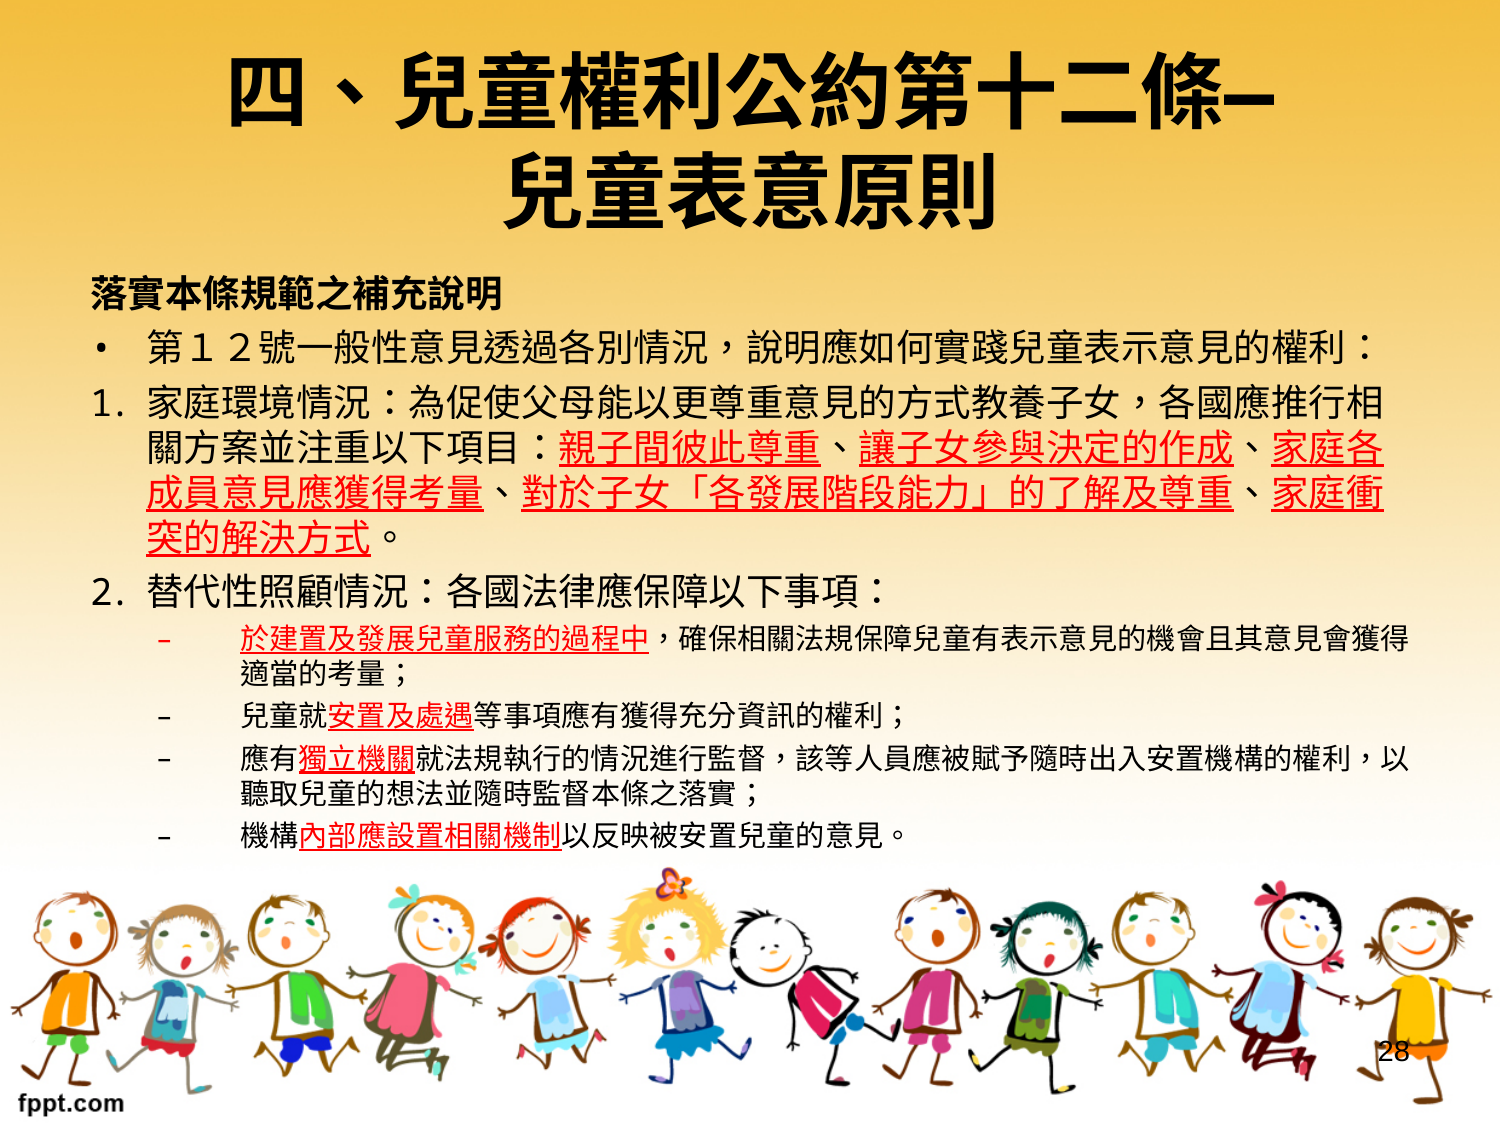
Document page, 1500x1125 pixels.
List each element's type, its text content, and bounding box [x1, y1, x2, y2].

title 四、兒童權利公約第十二條— 兒童表意原則 [75, 45, 1426, 233]
text_box <編號> [1074, 1024, 1426, 1103]
list 落實本條規範之補充說明 第１２號一般性意見透過各別情況，說明應如何實踐兒童表示意見的權利： 家庭環境情況：為促使父母能以更尊重意見的方式教養子女，各國應推行相關方案並注重以下項目：親子間彼此尊重、讓子女參與決定的作成、家庭各成員意見應獲得考量、對於子女「各發展階段能力」的了解及尊重、家庭衝突的解決方式。 替代性照顧情況：各國法律應保障以下事項： 於建置及發展兒童服務的過程中，確保相關法規保障兒童有表示意見的機會且其意見會獲得適當的考量； 兒童就安置及處遇等事項應有獲得充分資訊的權利； 應有獨立機關就法規執行的情況進行監督，該等人員應被賦予隨時出入安置機構的權利，以聽取兒童的想法並隨時監督本條之落實； 機構內部應設置相關機制以反映被安置兒童的意見。 [75, 262, 1426, 1005]
picture [0, 0, 1500, 1125]
